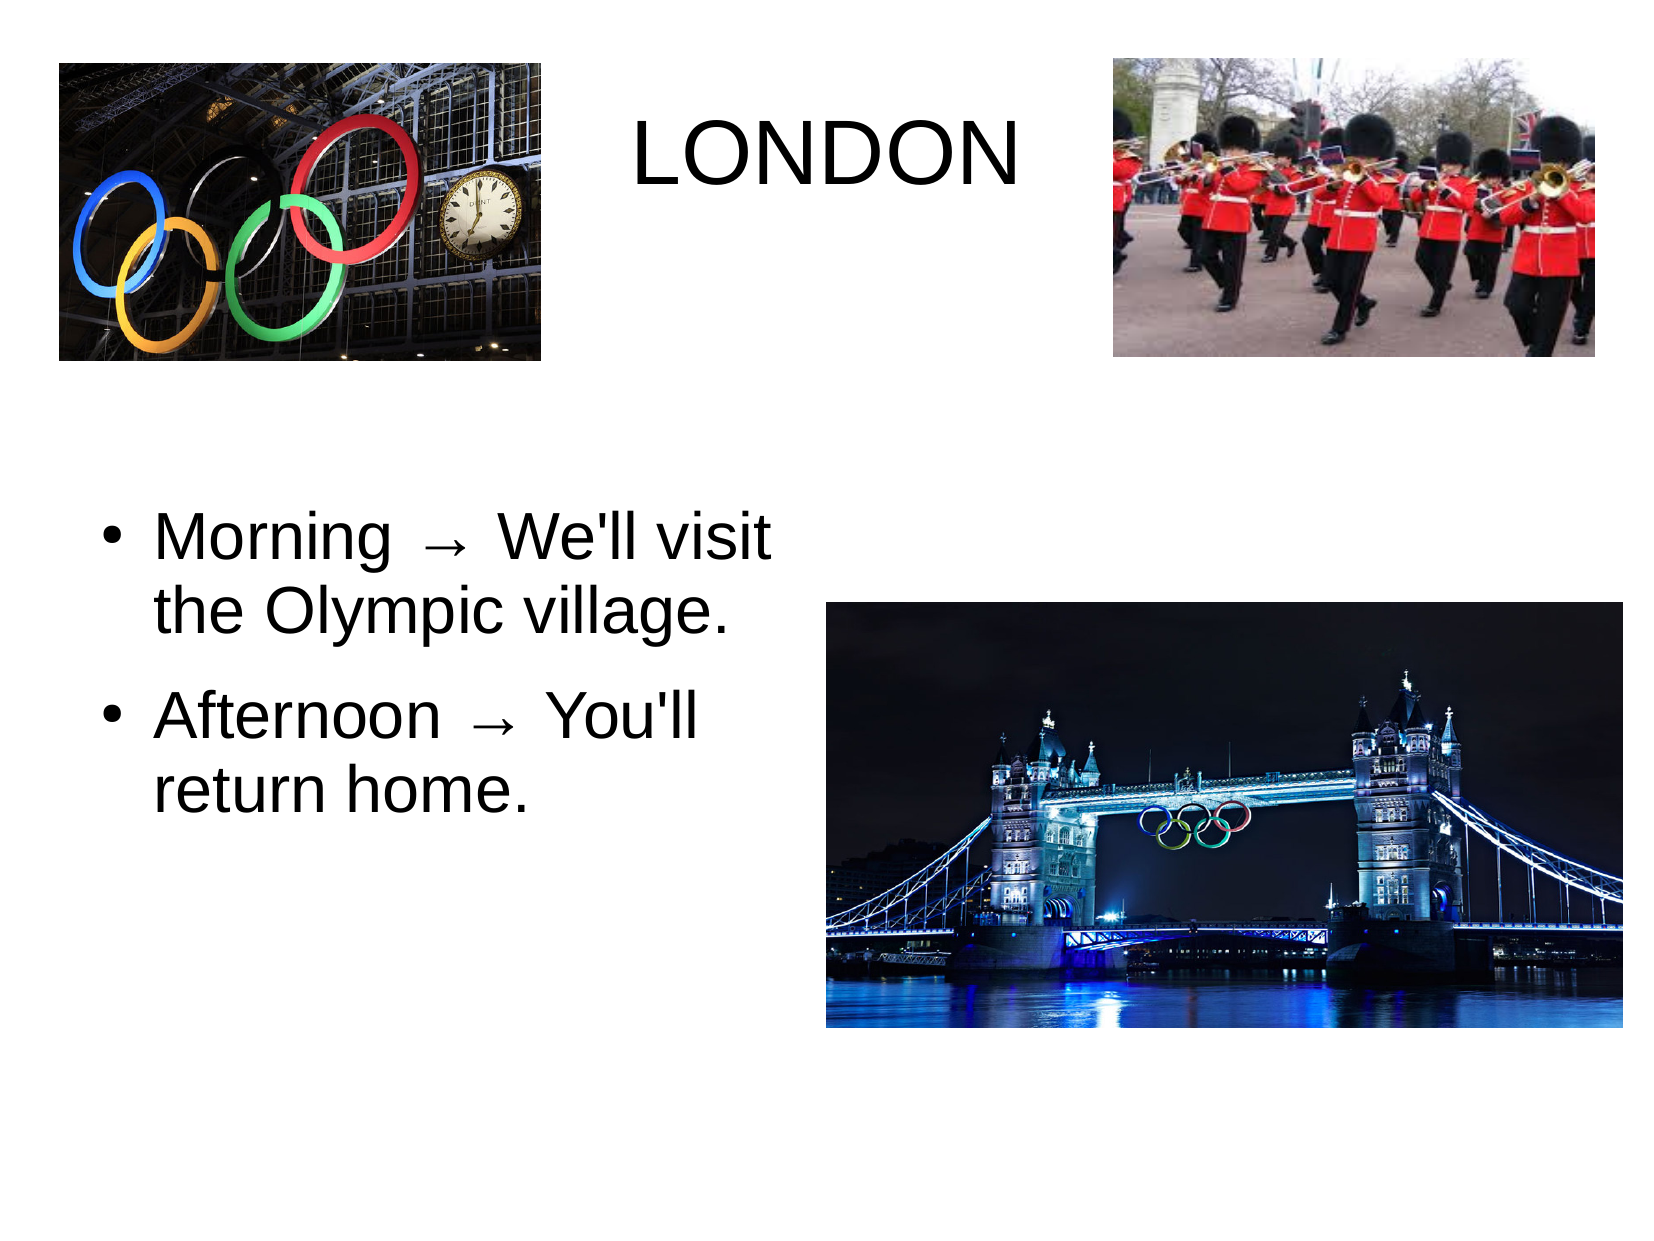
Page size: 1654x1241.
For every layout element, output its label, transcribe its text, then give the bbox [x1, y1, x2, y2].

picture [1113, 58, 1595, 357]
picture [826, 602, 1623, 1028]
picture [59, 63, 541, 361]
list Morning → We'll visit the Olympic village. Afternoon → You'll return home. [82, 290, 809, 1109]
title LONDON [82, 49, 1571, 257]
